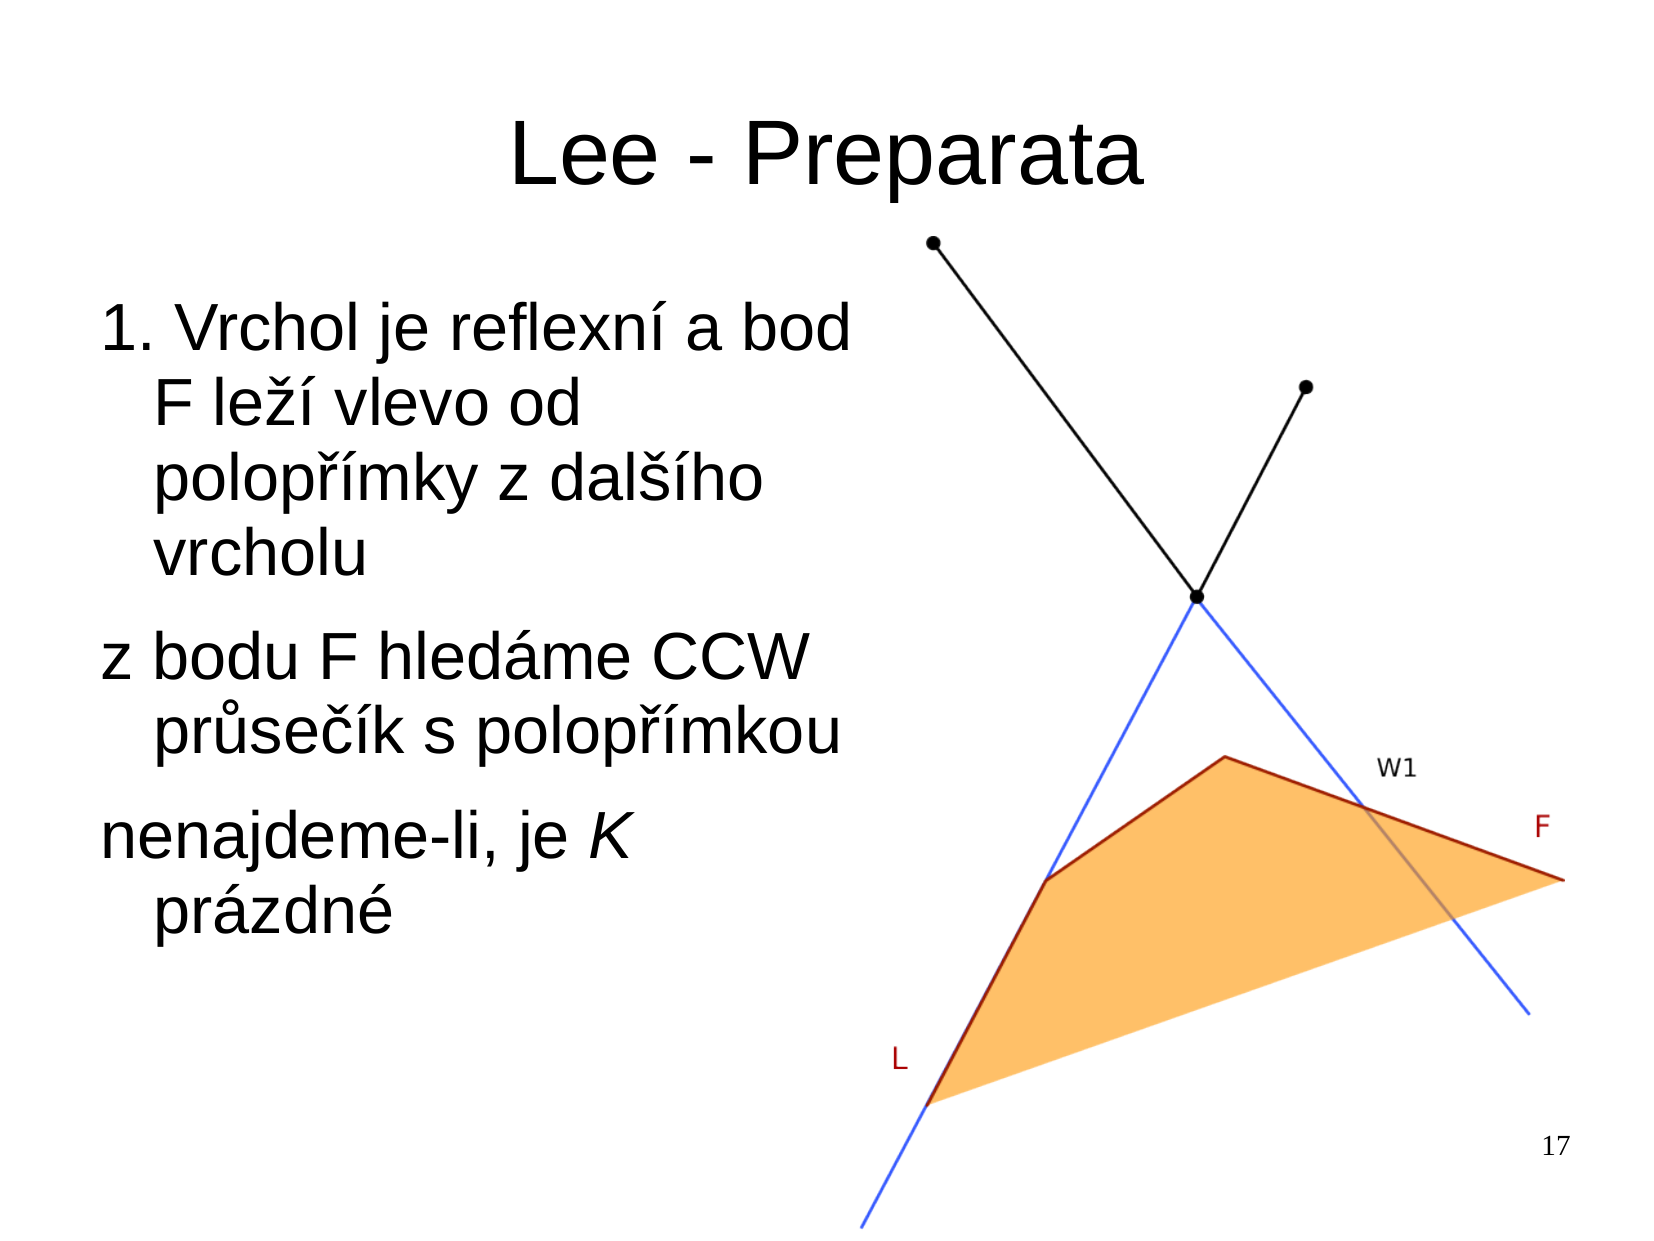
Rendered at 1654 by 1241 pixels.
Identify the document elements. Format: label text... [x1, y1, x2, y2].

list 1. Vrchol je reflexní a bod F leží vlevo od polopřímky z dalšího vrcholu z bodu F hledáme CCW průsečík s polopřímkou nenajdeme-li, je K prázdné [82, 290, 649, 1094]
title Lee - Preparata [82, 56, 1571, 250]
picture [649, 236, 1565, 1241]
